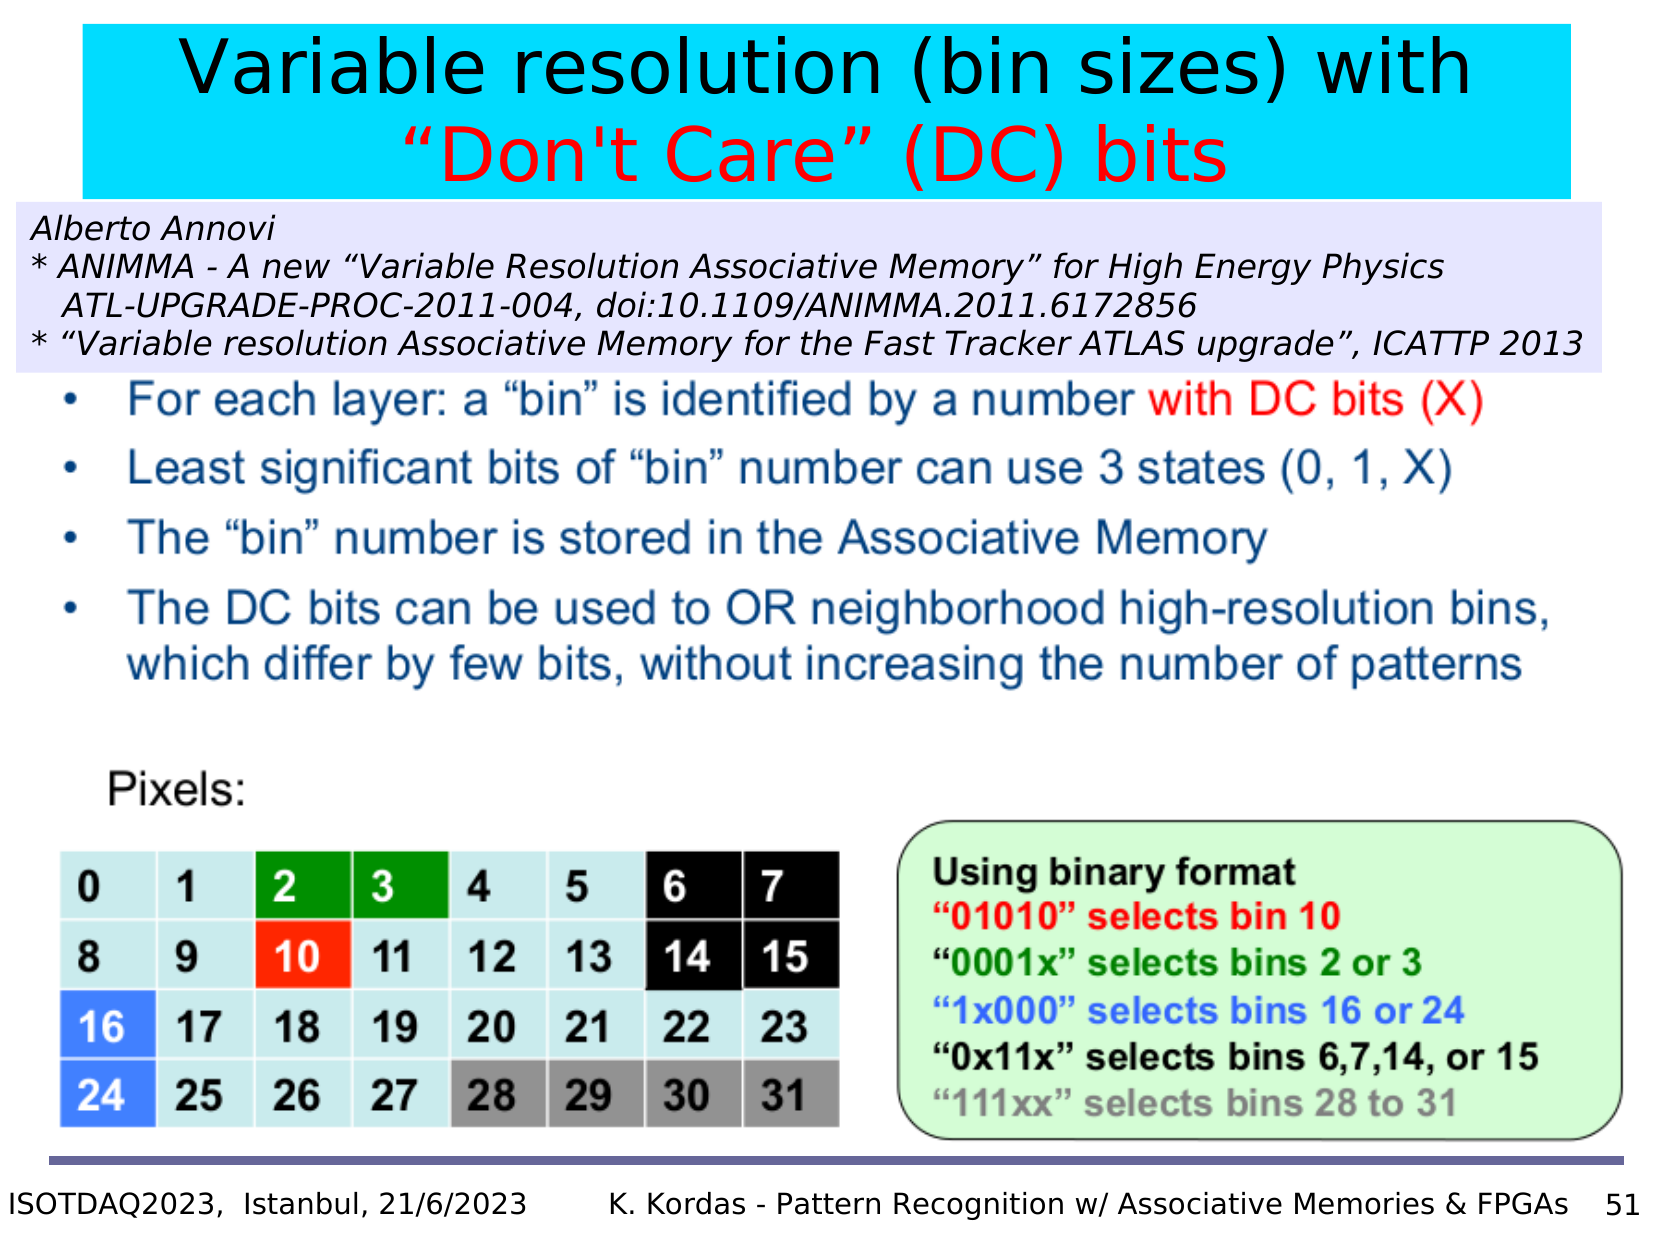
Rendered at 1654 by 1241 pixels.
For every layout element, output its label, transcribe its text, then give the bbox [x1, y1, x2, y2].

picture [29, 360, 1638, 1146]
title Variable resolution (bin sizes) with “Don't Care” (DC) bits [82, 23, 1571, 200]
text_box Alberto Annovi * ANIMMA - A new “Variable Resolution Associative Memory” for High Energy Physics ATL-UPGRADE-PROC-2011-004, doi:10.1109/ANIMMA.2011.6172856 * “Variable resolution Associative Memory for the Fast Tracker ATLAS upgrade”, ICATTP 2013 [16, 201, 1602, 373]
